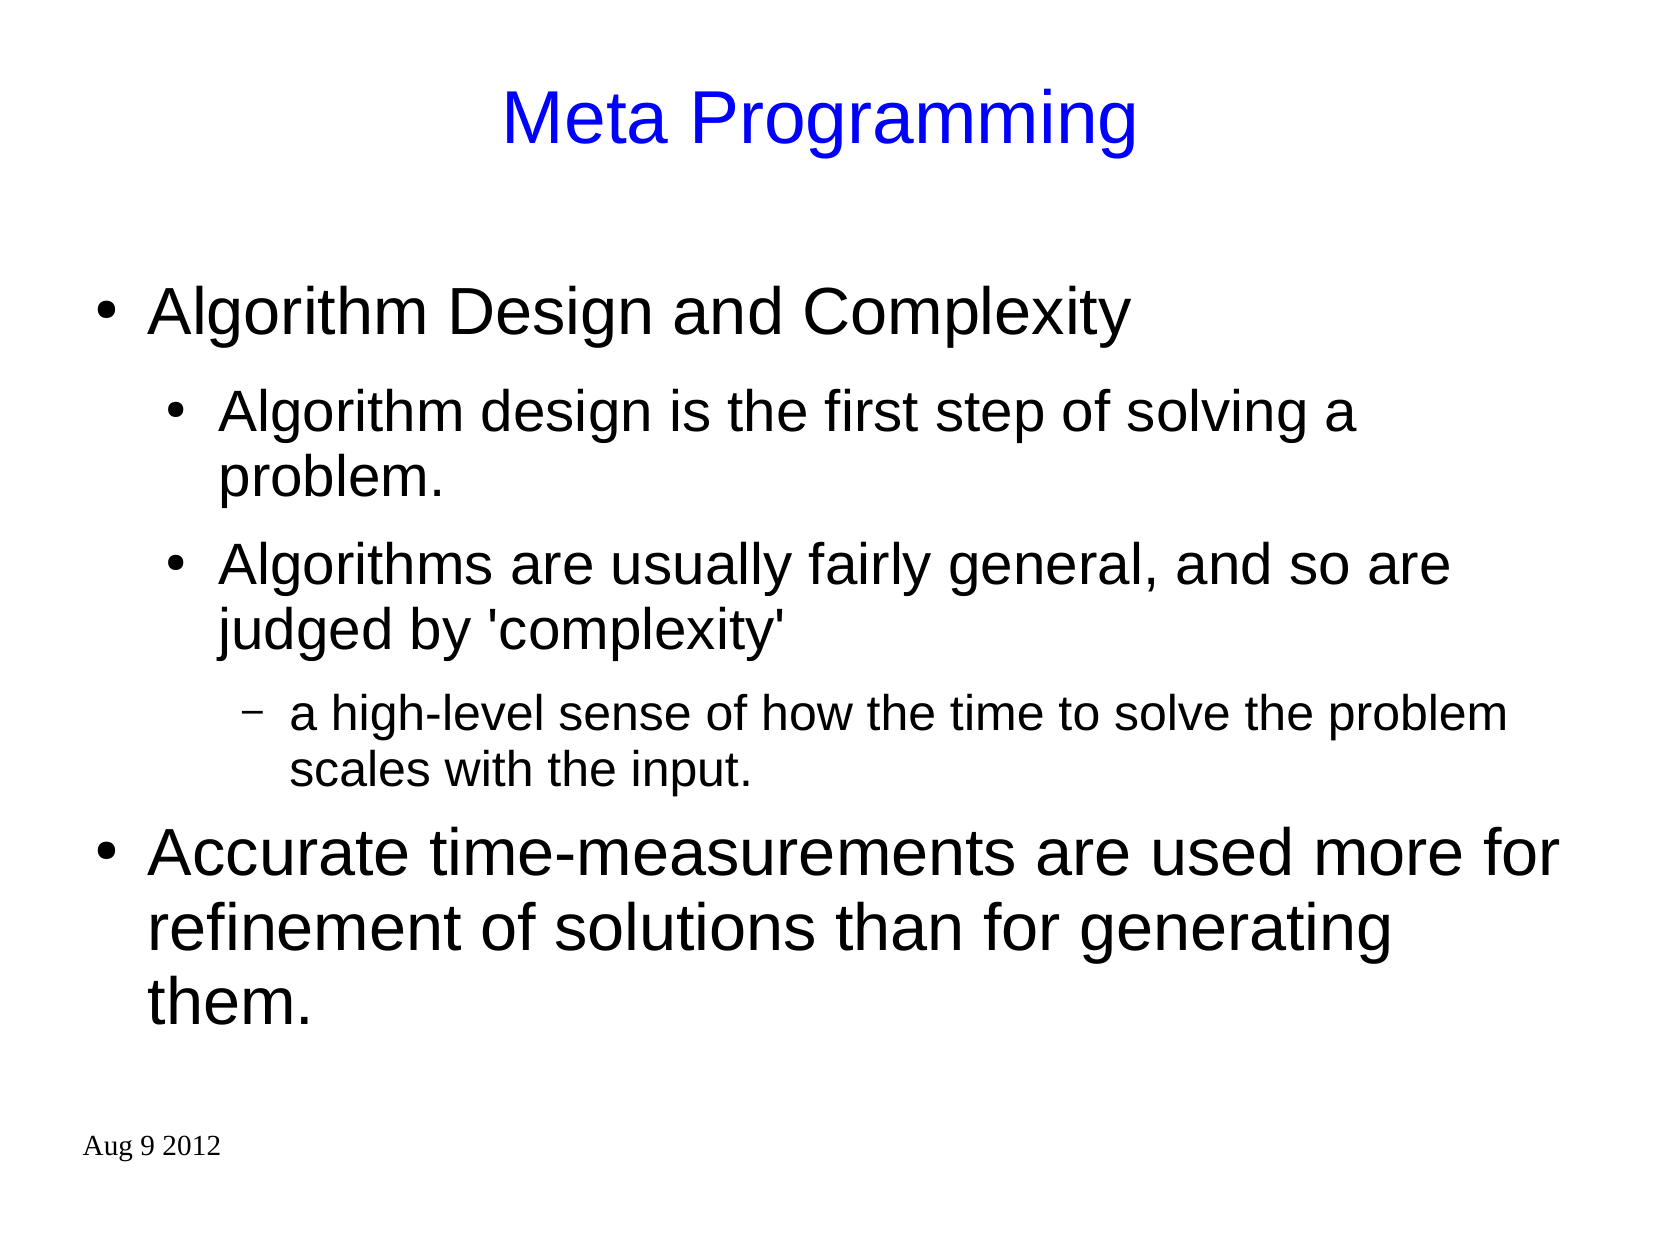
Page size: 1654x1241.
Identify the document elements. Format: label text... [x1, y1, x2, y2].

title Meta Programming [76, 58, 1565, 178]
list Algorithm Design and Complexity Algorithm design is the first step of solving a problem. Algorithms are usually fairly general, and so are judged by 'complexity' a high-level sense of how the time to solve the problem scales with the input. Accurate time-measurements are used more for refinement of solutions than for generating them. [76, 274, 1565, 1093]
